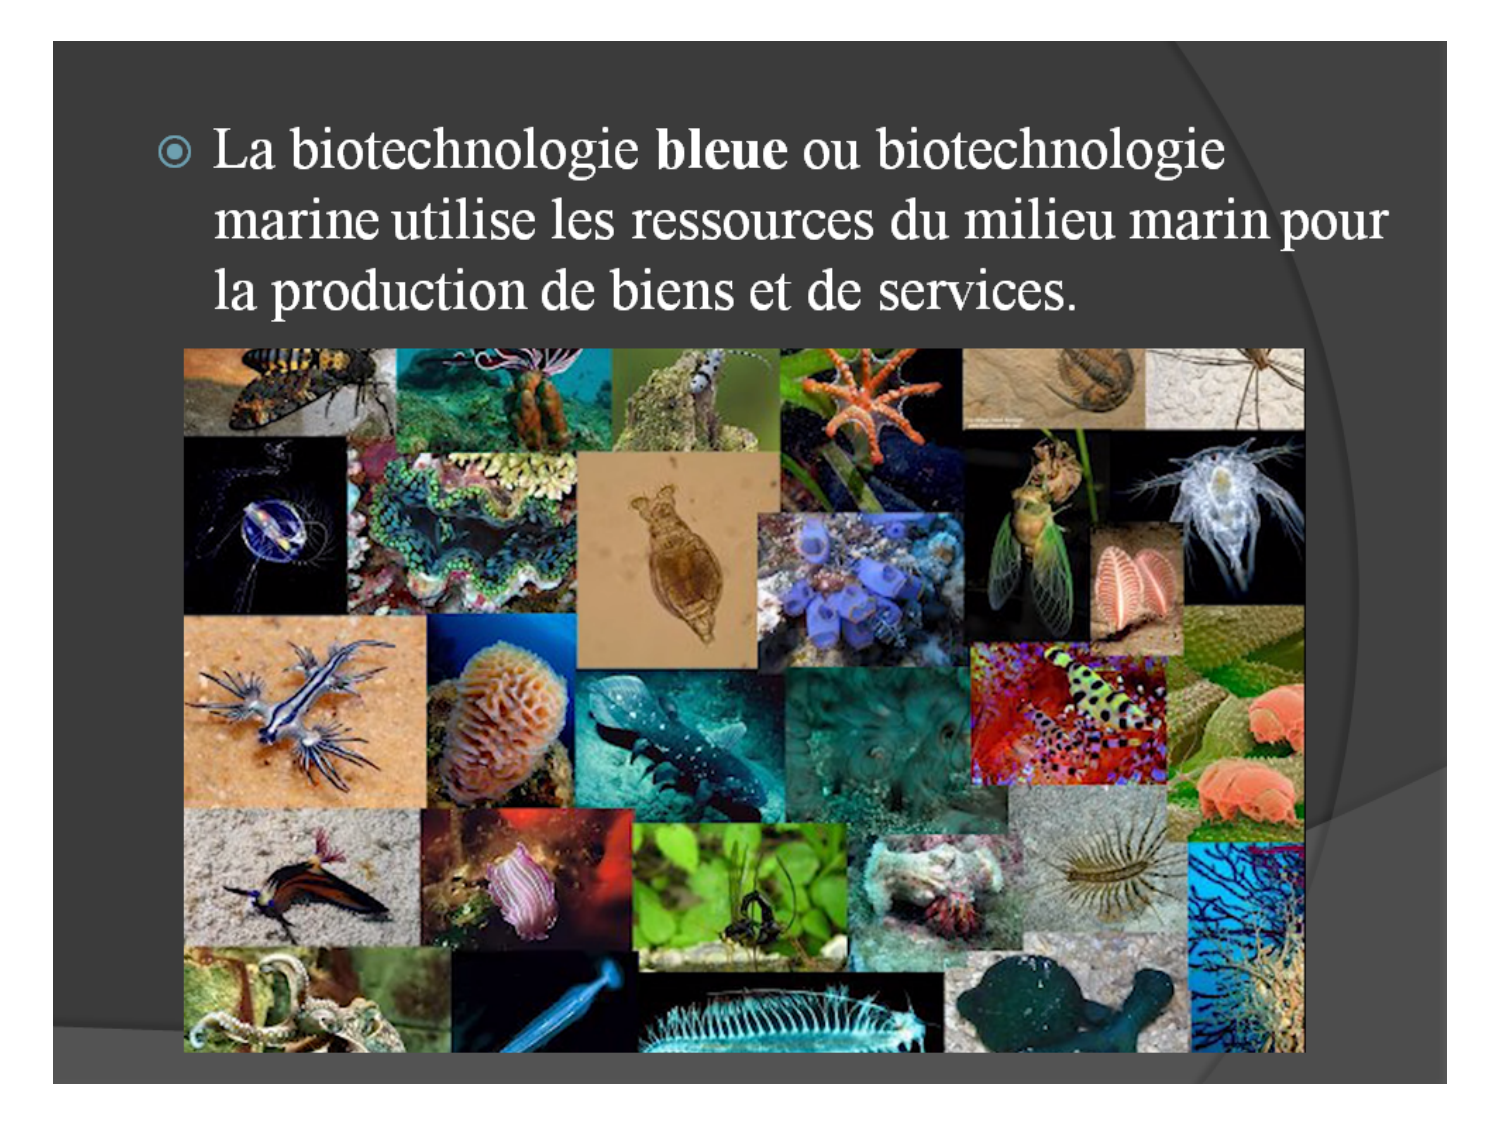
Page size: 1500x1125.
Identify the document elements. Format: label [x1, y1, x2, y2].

picture [53, 41, 1447, 1084]
